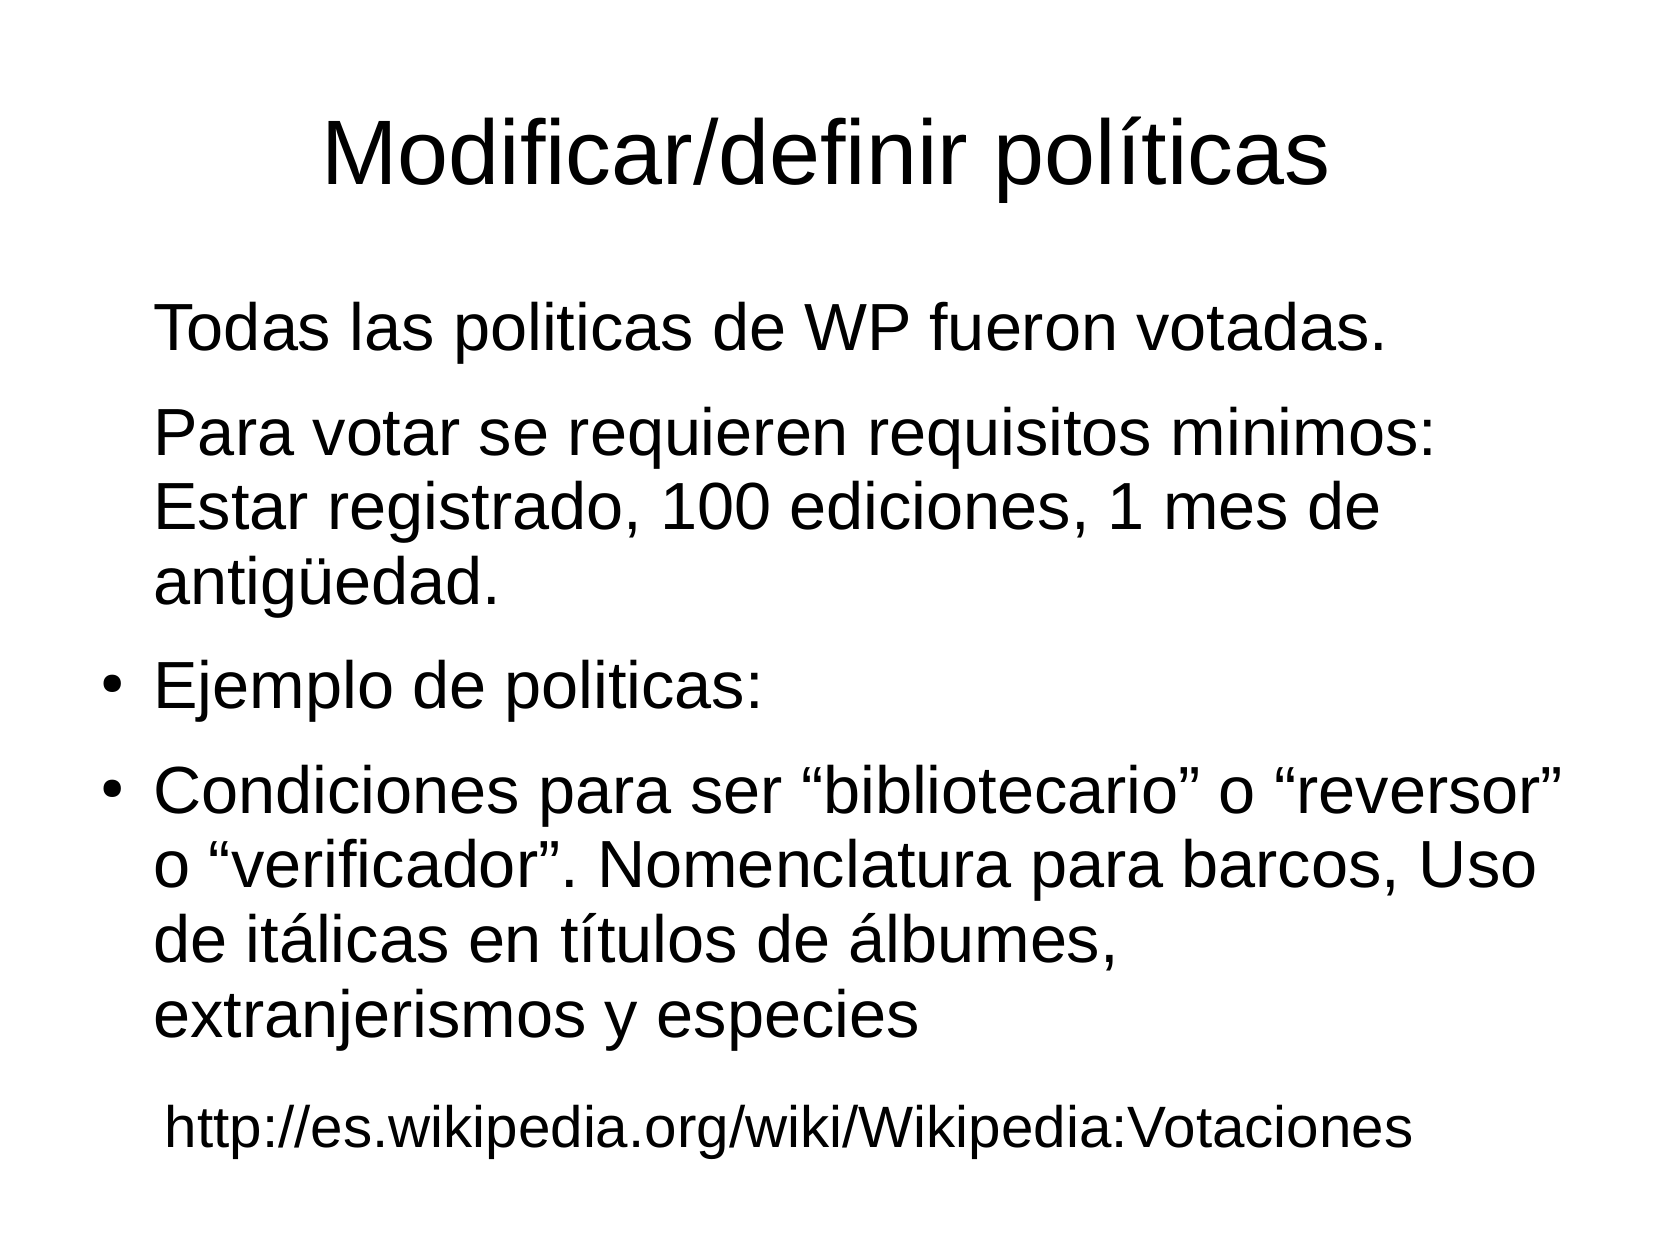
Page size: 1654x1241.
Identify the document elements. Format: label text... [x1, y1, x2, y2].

text_box http://es.wikipedia.org/wiki/Wikipedia:Votaciones [150, 1087, 1576, 1168]
title Modificar/definir políticas [82, 56, 1571, 250]
list Todas las politicas de WP fueron votadas. Para votar se requieren requisitos minimos: Estar registrado, 100 ediciones, 1 mes de antigüedad. Ejemplo de politicas: Condiciones para ser “bibliotecario” o “reversor” o “verificador”. Nomenclatura para barcos, Uso de itálicas en títulos de álbumes, extranjerismos y especies [82, 290, 1571, 1109]
